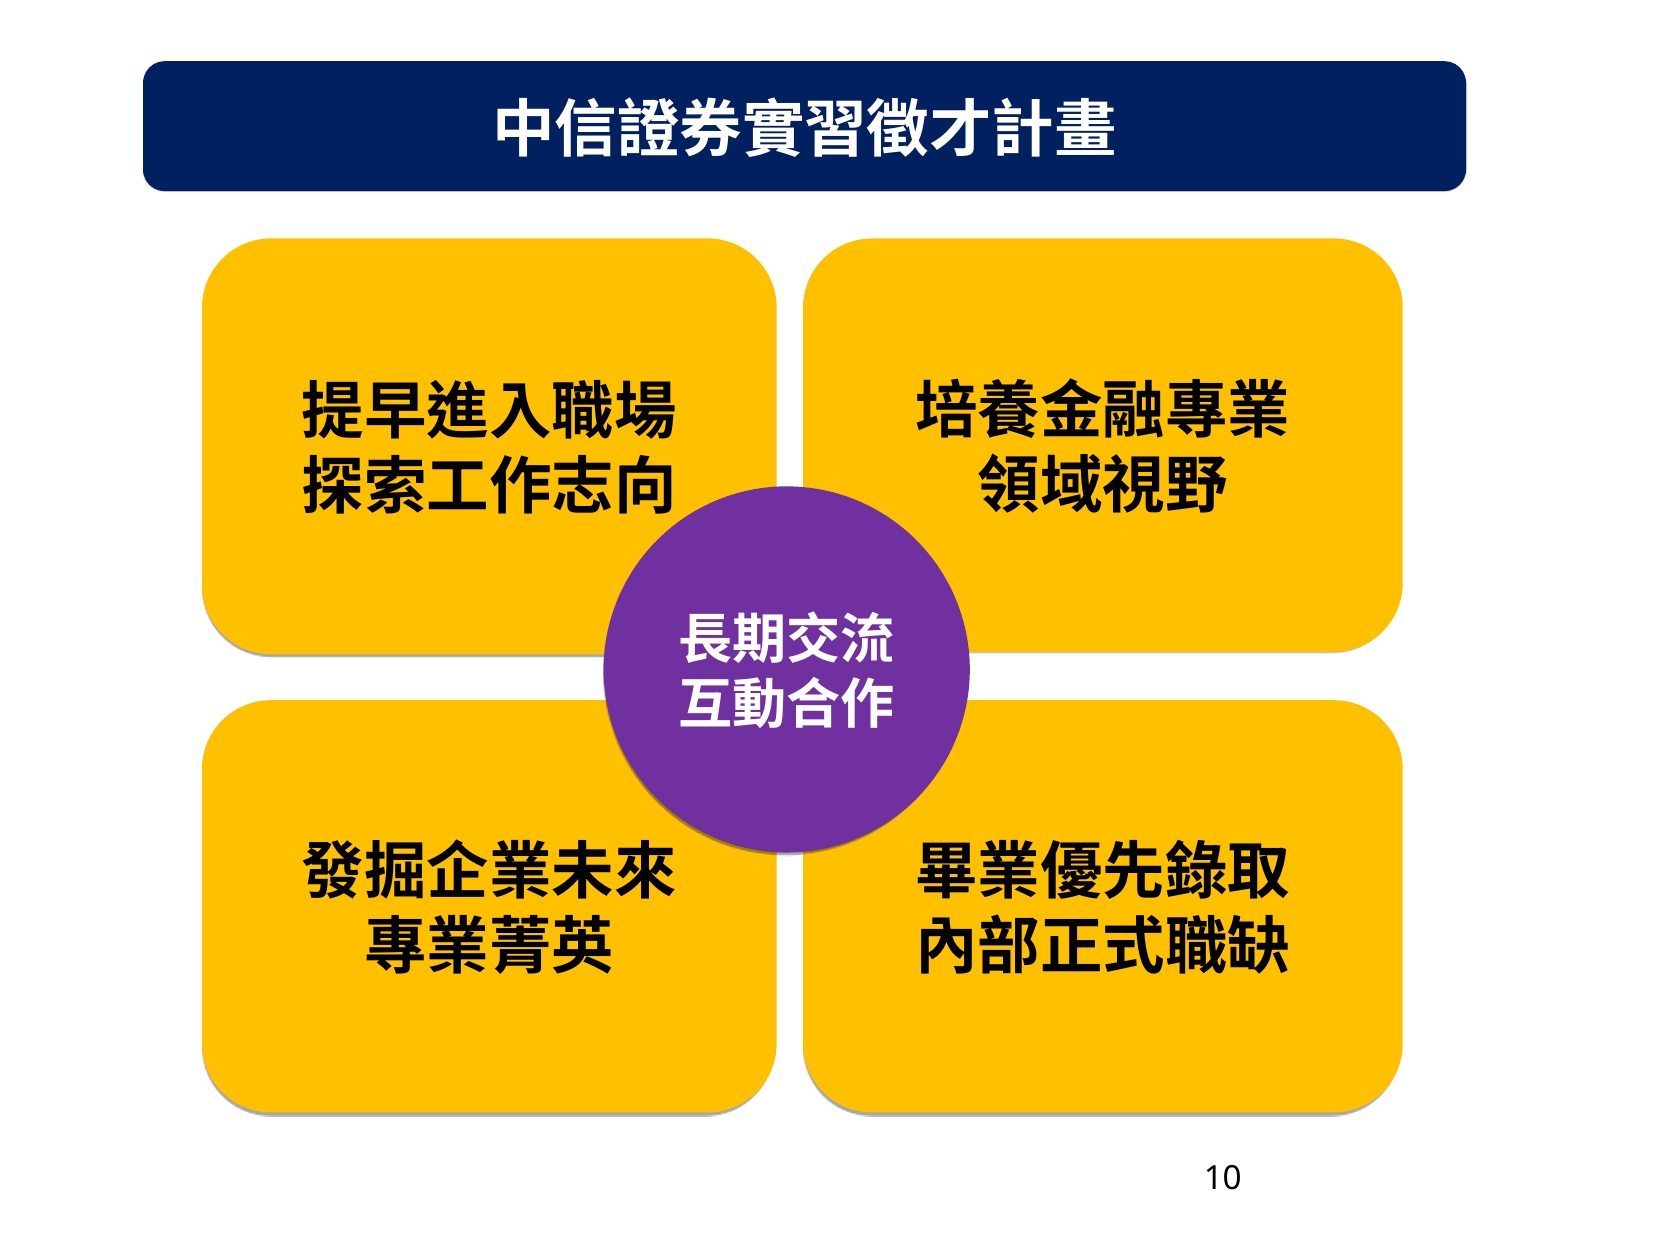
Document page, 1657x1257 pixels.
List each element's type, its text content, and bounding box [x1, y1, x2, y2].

text_box 中信證券實習徵才計畫 [143, 61, 1467, 192]
text_box 畢業優先錄取 內部正式職缺 [803, 700, 1403, 1113]
text_box 培養金融專業 領域視野 [803, 238, 1403, 652]
text_box 發掘企業未來 專業菁英 [202, 700, 777, 1113]
text_box 提早進入職場 探索工作志向 [202, 238, 777, 655]
slide_number 10 [1187, 1147, 1533, 1232]
text_box 長期交流互動合作 [603, 486, 970, 853]
